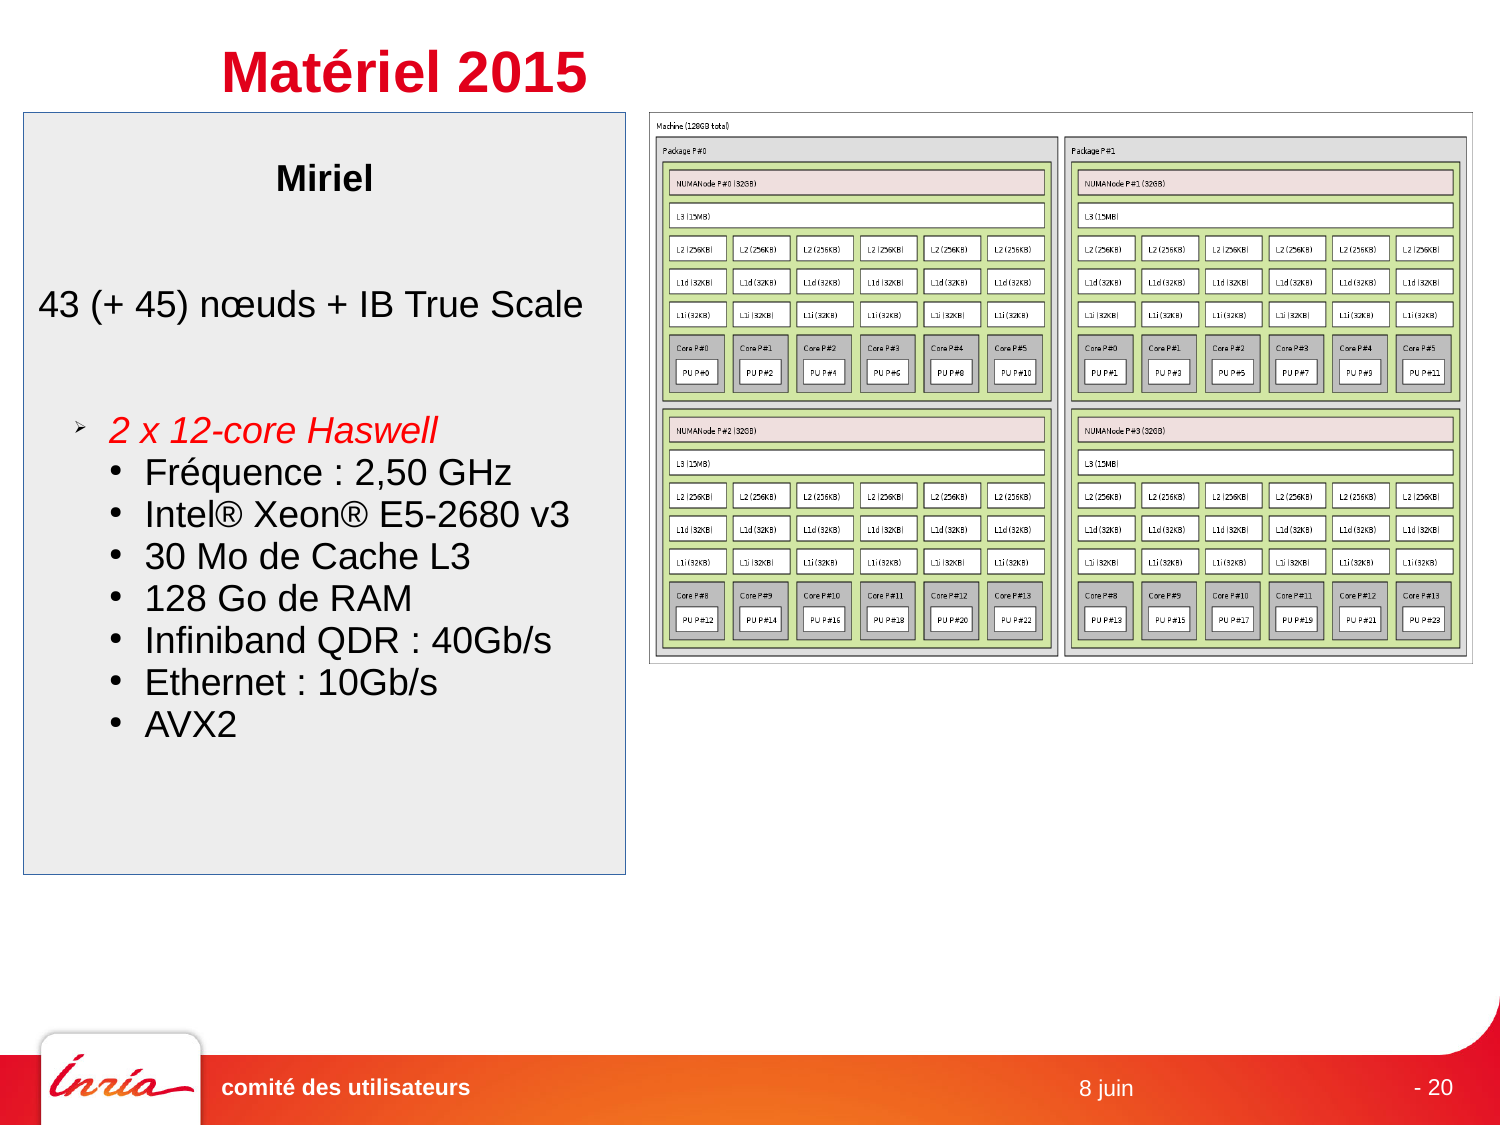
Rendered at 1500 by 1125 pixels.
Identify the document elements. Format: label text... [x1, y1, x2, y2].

picture [0, 947, 1500, 1125]
picture [649, 112, 1473, 664]
text_box Miriel 43 (+ 45) nœuds + IB True Scale 2 x 12-core Haswell Fréquence : 2,50 GHz Intel® Xeon® E5-2680 v3 30 Mo de Cache L3 128 Go de RAM Infiniband QDR : 40Gb/s Ethernet : 10Gb/s AVX2 [23, 112, 626, 875]
title Matériel 2015 [221, 0, 1459, 163]
